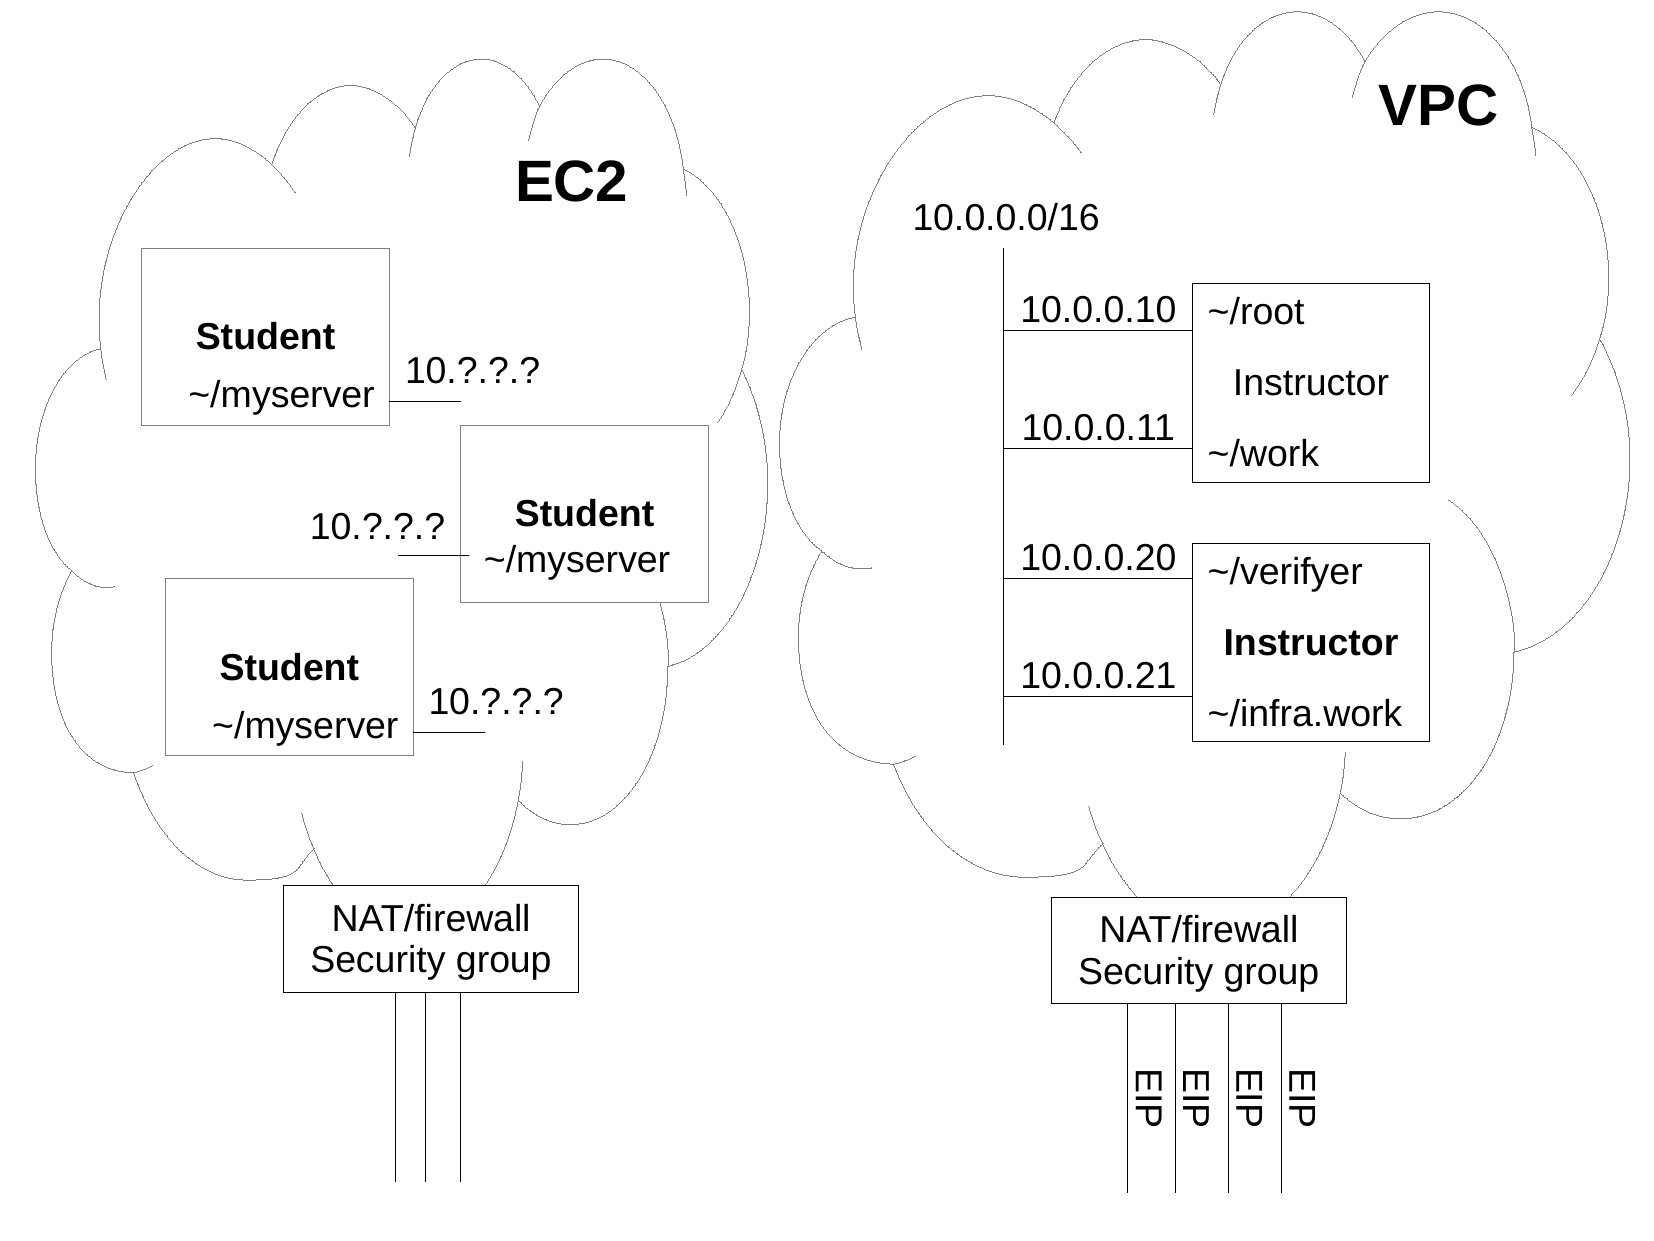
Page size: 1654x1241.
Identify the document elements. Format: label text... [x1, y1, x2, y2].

text_box 10.?.?.? [390, 342, 556, 400]
text_box ~/myserver [468, 531, 686, 589]
text_box Instructor [1192, 543, 1430, 742]
text_box Student [460, 425, 709, 603]
text_box Instructor [1192, 283, 1430, 483]
text_box ~/myserver [197, 696, 414, 754]
text_box 10.?.?.? [295, 498, 461, 556]
text_box ~/verifyer [1192, 543, 1378, 601]
text_box [779, 11, 1630, 897]
text_box EC2 [500, 141, 650, 237]
text_box 10.0.0.0/16 [897, 188, 1115, 246]
text_box NAT/firewall Security group [1051, 897, 1347, 1004]
text_box ~/myserver [173, 366, 390, 423]
text_box Student [141, 248, 390, 426]
text_box 10.?.?.? [413, 673, 579, 731]
text_box Student [165, 578, 414, 756]
text_box ~/infra.work [1192, 685, 1418, 742]
text_box ~/work [1192, 425, 1335, 543]
text_box [35, 59, 768, 885]
text_box VPC [1364, 64, 1514, 160]
text_box ~/root [1192, 283, 1320, 341]
text_box NAT/firewall Security group [283, 885, 579, 993]
